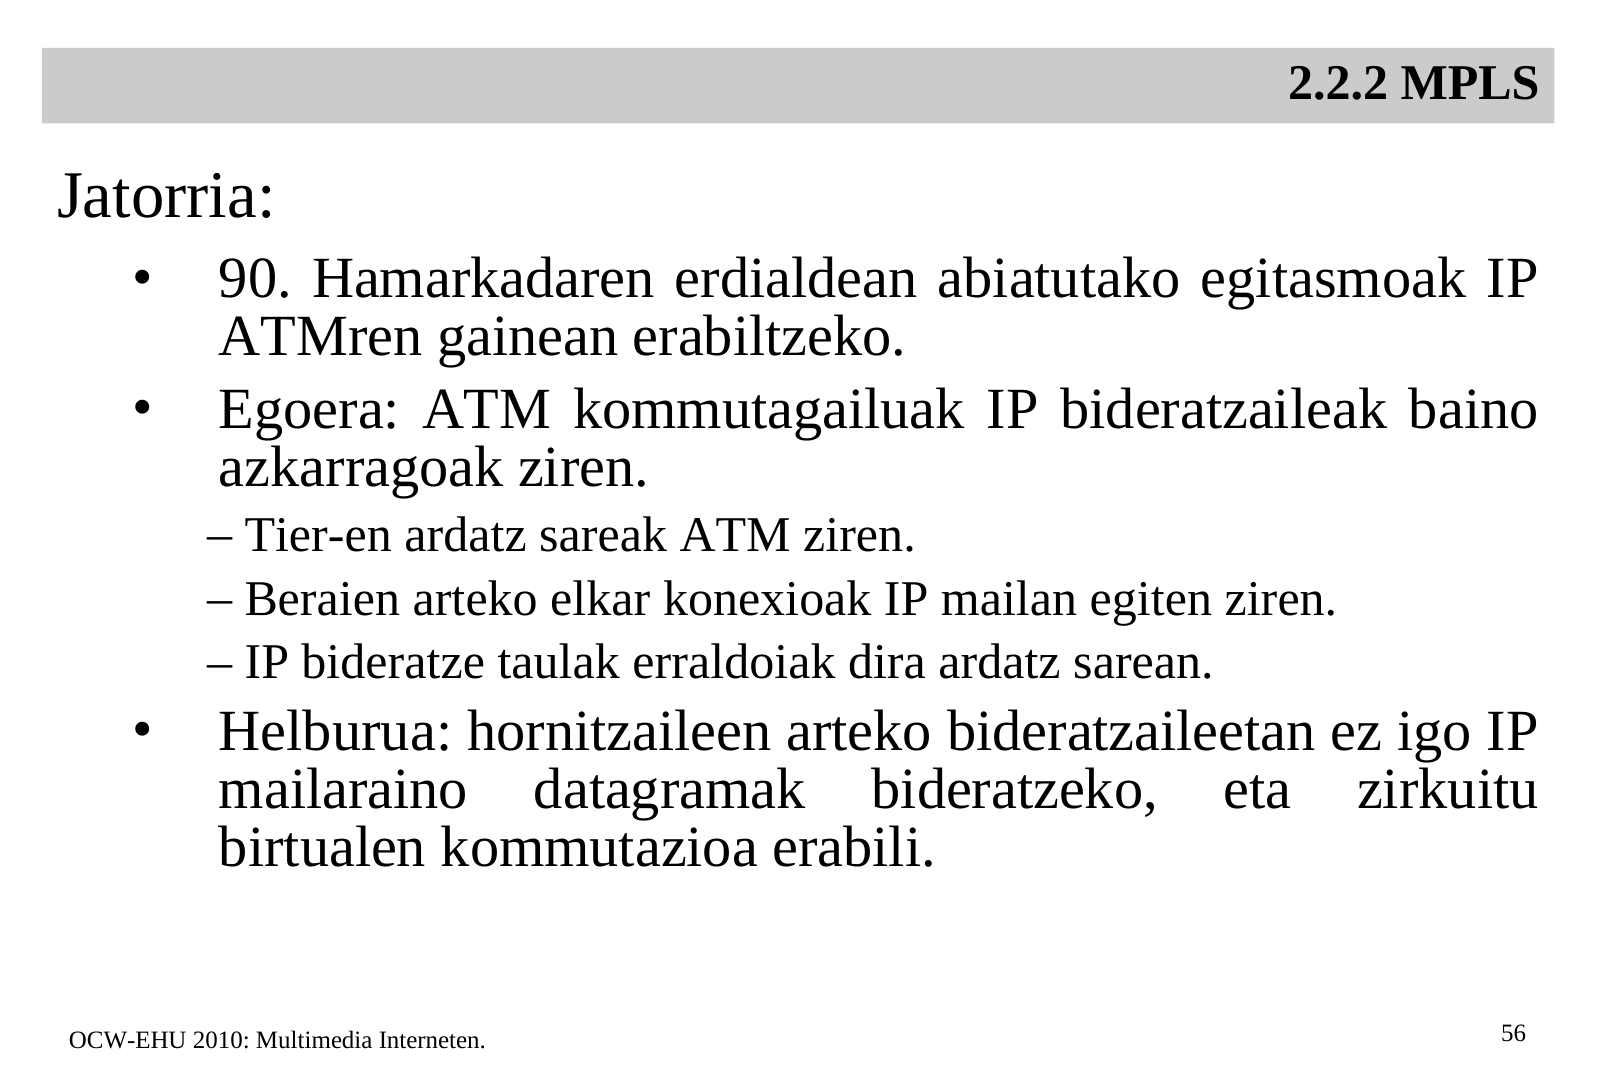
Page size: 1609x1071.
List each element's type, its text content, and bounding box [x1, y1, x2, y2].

list Jatorria: 90. Hamarkadaren erdialdean abiatutako egitasmoak IP ATMren gainean erabiltzeko. Egoera: ATM kommutagailuak IP bideratzaileak baino azkarragoak ziren. Tier-en ardatz sareak ATM ziren. Beraien arteko elkar konexioak IP mailan egiten ziren. IP bideratze taulak erraldoiak dira ardatz sarean. Helburua: hornitzaileen arteko bideratzaileetan ez igo IP mailaraino datagramak bideratzeko, eta zirkuitu birtualen kommutazioa erabili. [41, 150, 1555, 1051]
title 2.2.2 MPLS [41, 47, 1555, 124]
